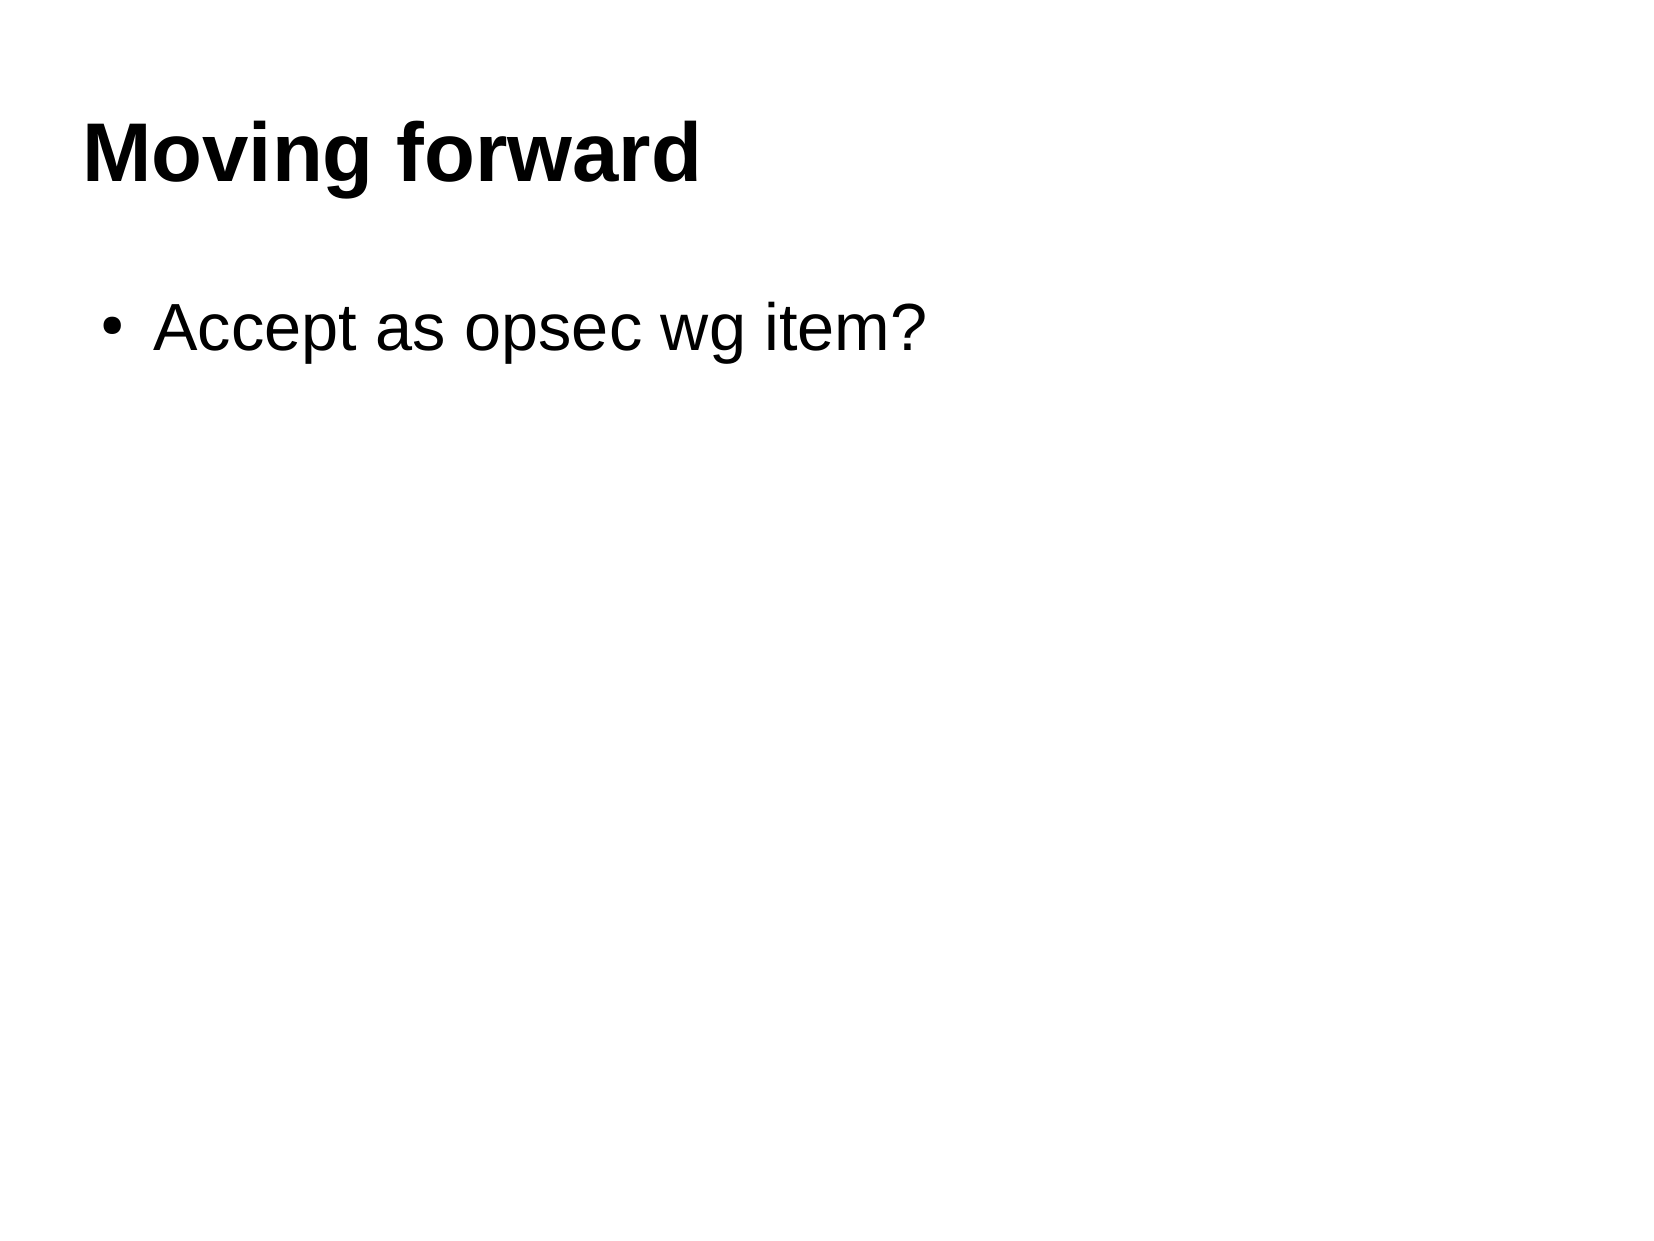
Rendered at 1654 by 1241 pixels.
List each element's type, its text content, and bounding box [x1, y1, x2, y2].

title Moving forward [82, 49, 1571, 257]
list Accept as opsec wg item? [82, 290, 1538, 1010]
